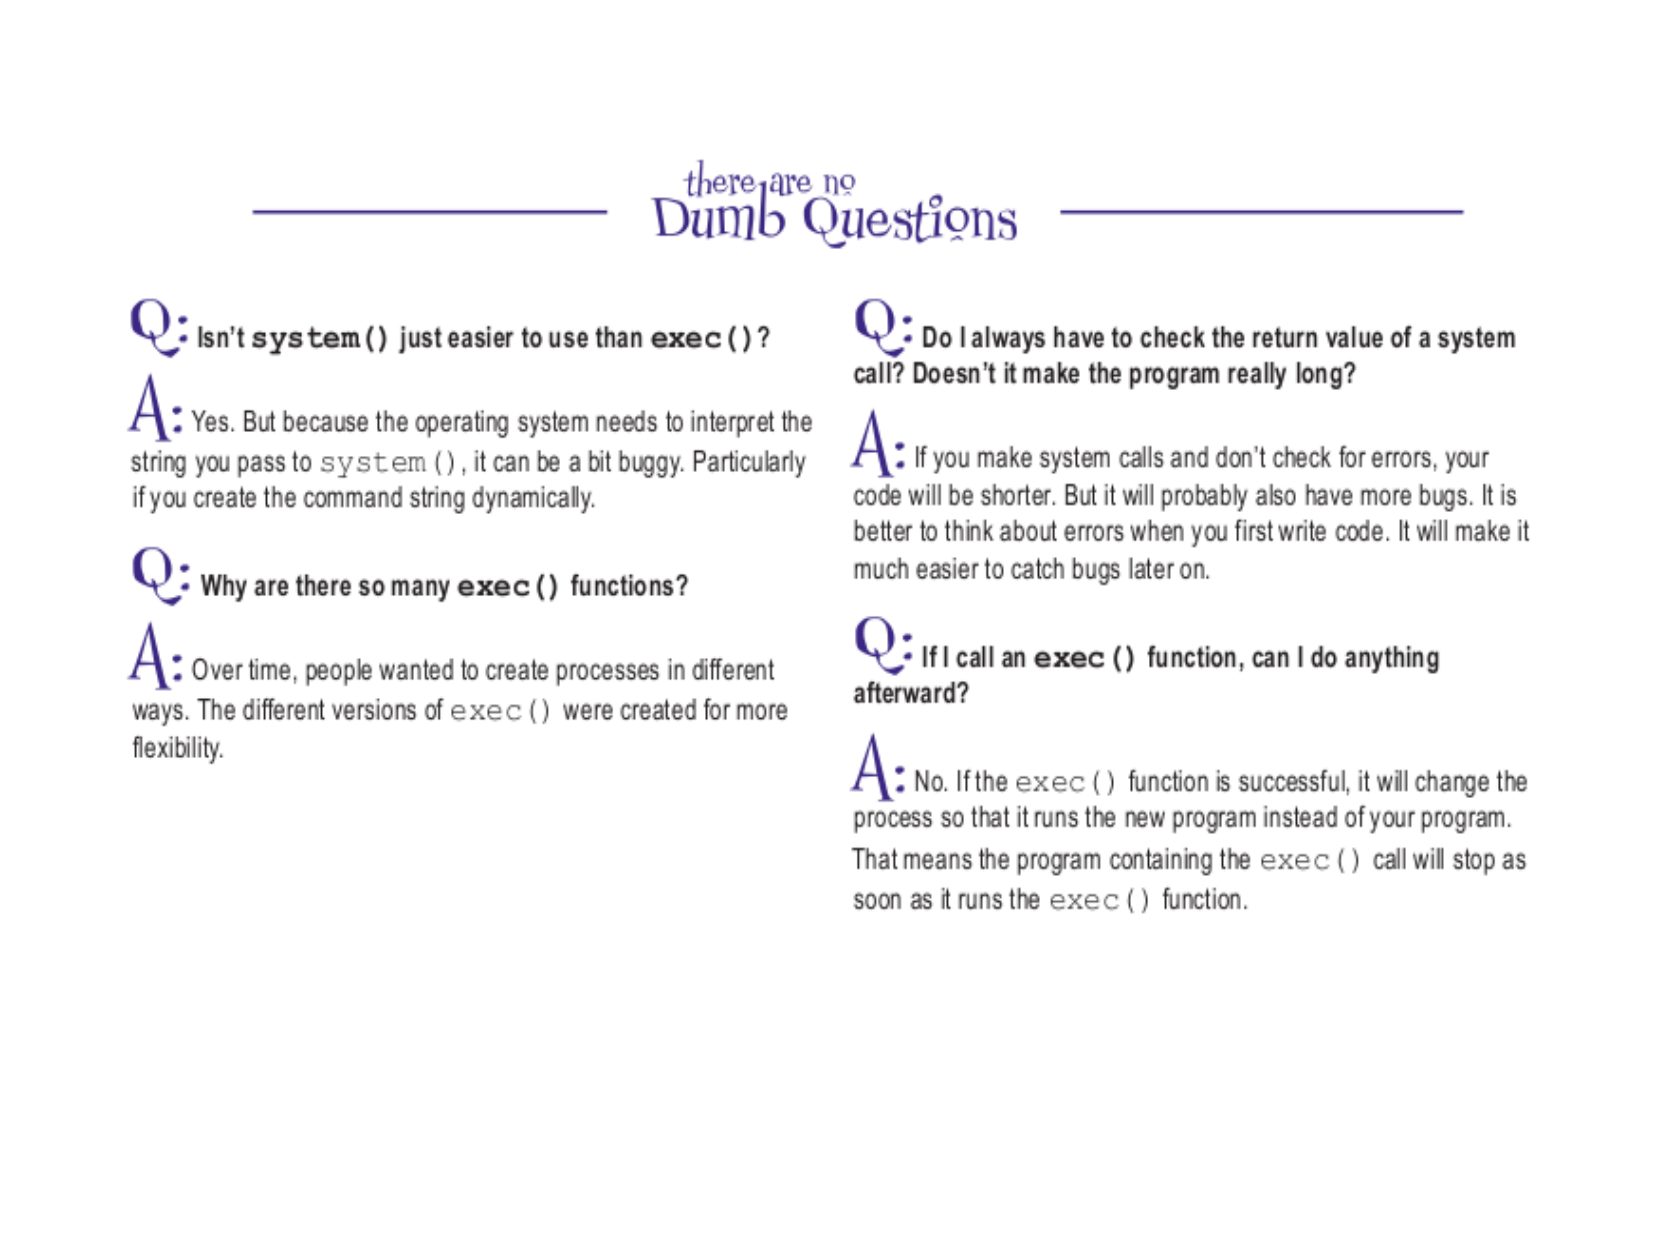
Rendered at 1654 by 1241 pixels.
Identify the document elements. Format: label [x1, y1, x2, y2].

picture [82, 129, 1571, 981]
